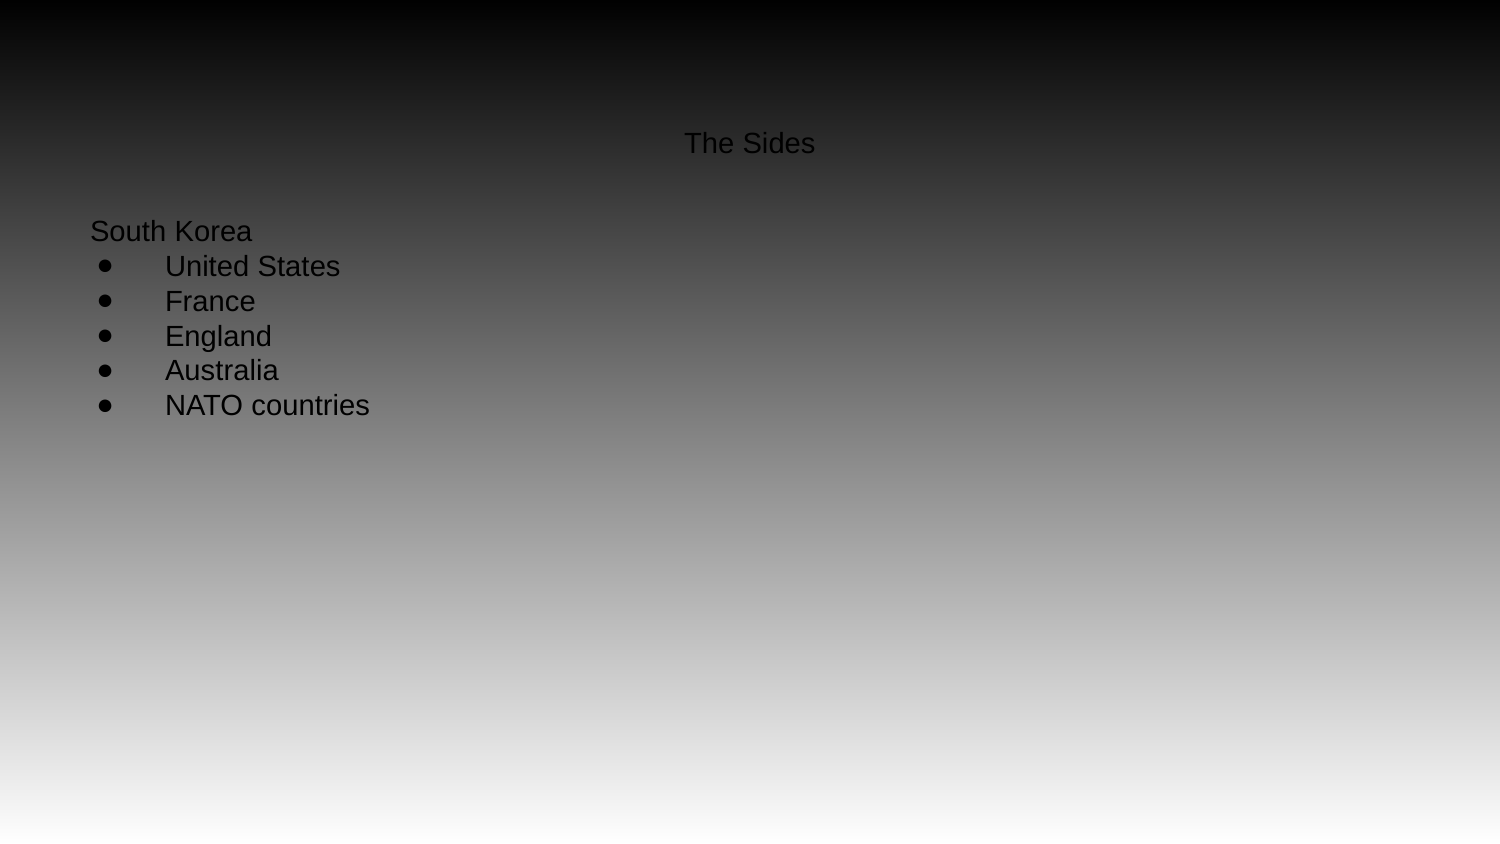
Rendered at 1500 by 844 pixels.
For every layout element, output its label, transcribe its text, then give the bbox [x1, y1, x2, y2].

title The Sides [75, 33, 1425, 175]
list South Korea United States France England Australia NATO countries [75, 196, 1425, 808]
